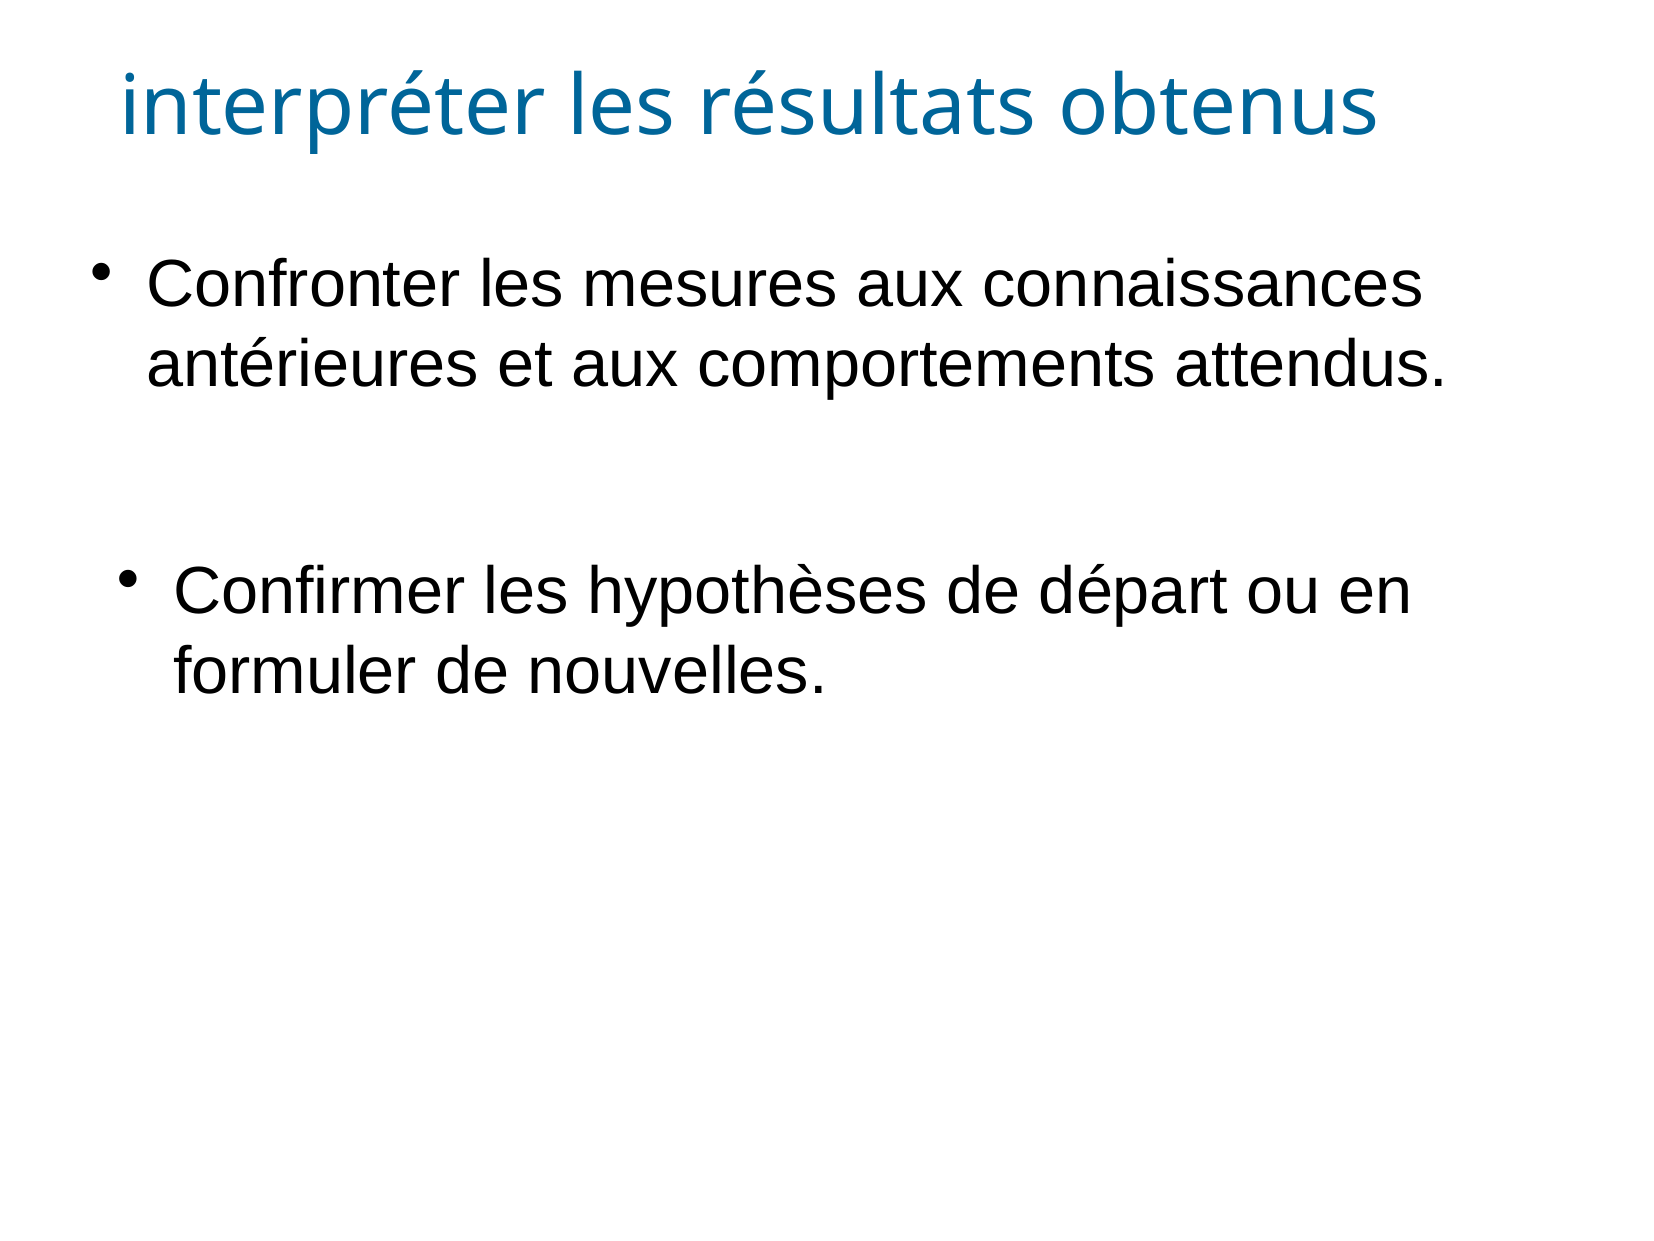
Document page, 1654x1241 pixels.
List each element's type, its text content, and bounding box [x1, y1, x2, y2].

text_box Confirmer les hypothèses de départ ou en formuler de nouvelles. [101, 539, 1452, 730]
title interpréter les résultats obtenus [75, 7, 1426, 195]
text_box Confronter les mesures aux connaissances antérieures et aux comportements attendus. [75, 232, 1515, 514]
